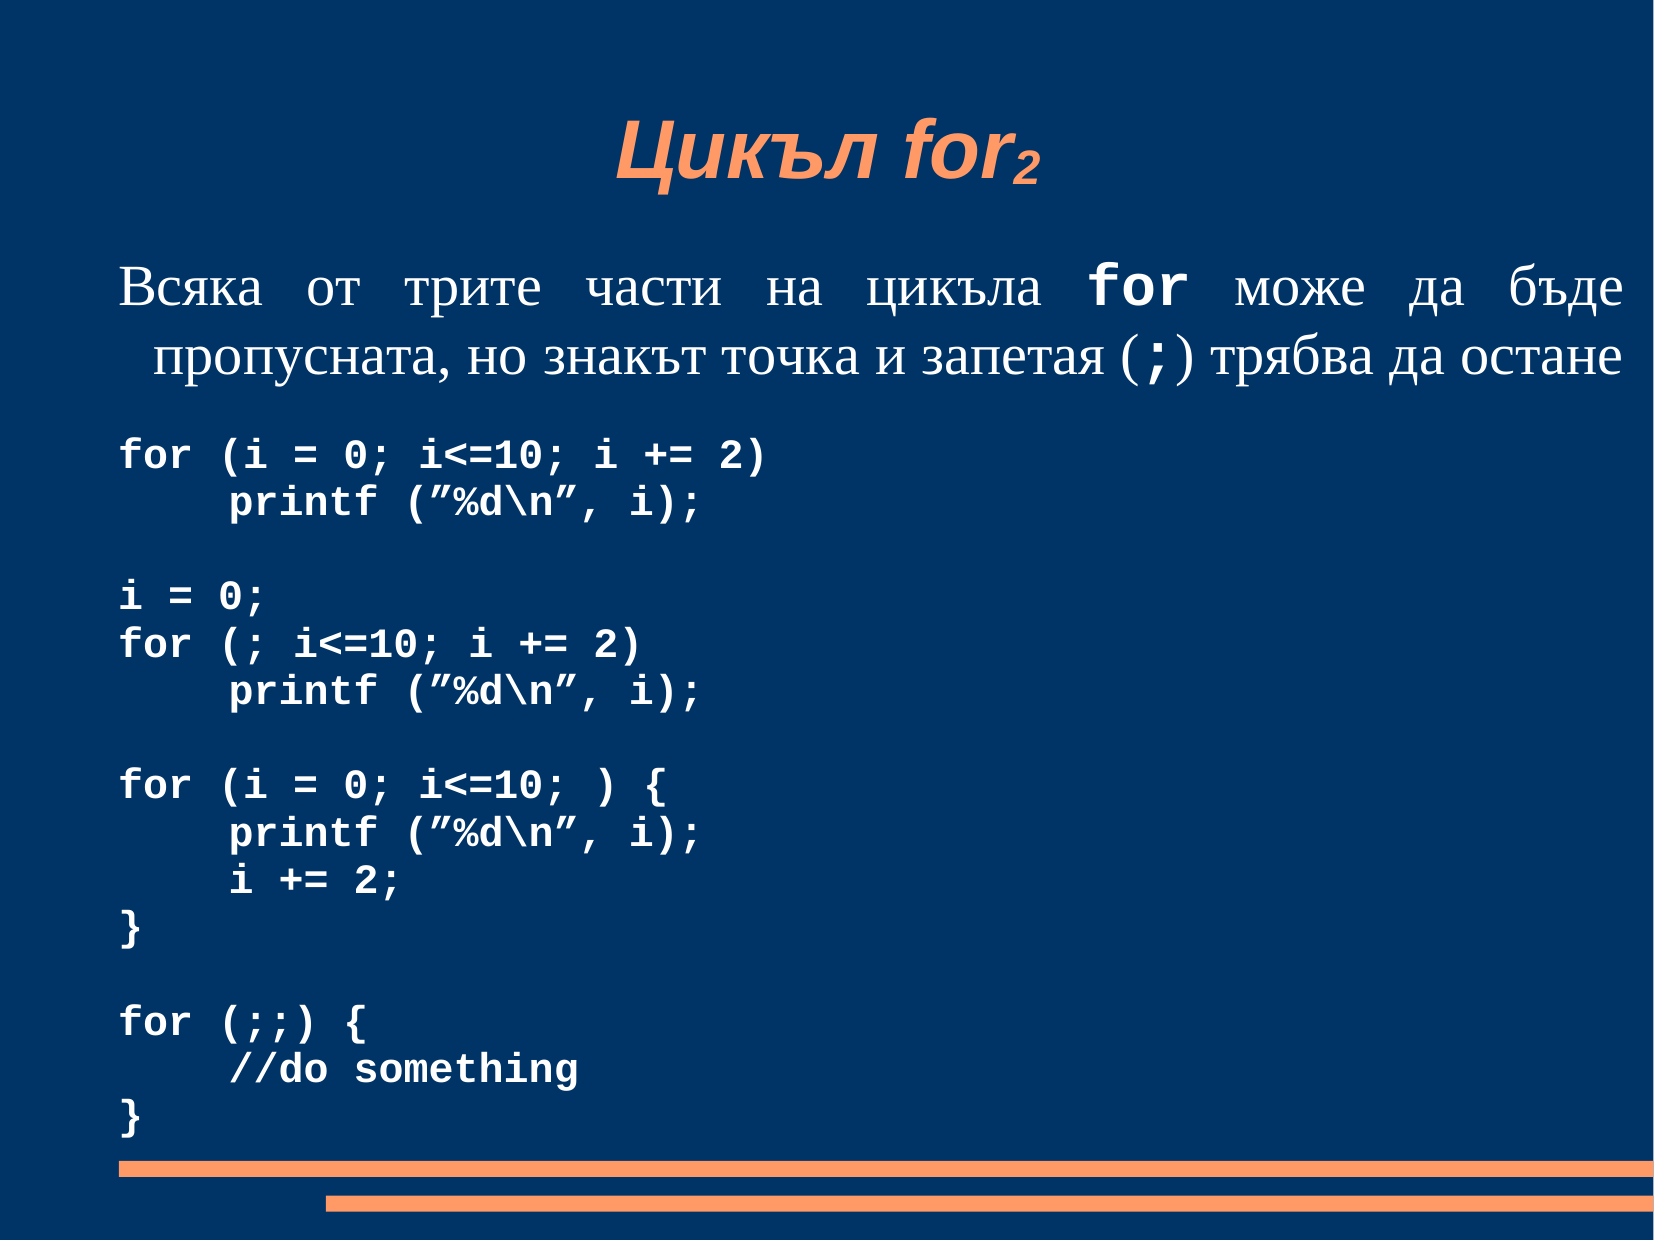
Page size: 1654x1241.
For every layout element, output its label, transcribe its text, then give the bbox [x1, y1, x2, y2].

text_box Всяка от трите части на цикъла for може да бъде пропусната, но знакът точка и запетая (;) трябва да остане [118, 236, 1625, 409]
text_box for (i = 0; i<=10; i += 2) printf (”%d\n”, i); i = 0; for (; i<=10; i += 2) printf (”%d\n”, i); for (i = 0; i<=10; ) { printf (”%d\n”, i); i += 2; } for (;;) { //do something } [118, 429, 1447, 1147]
title Цикъл for2 [121, 46, 1534, 236]
